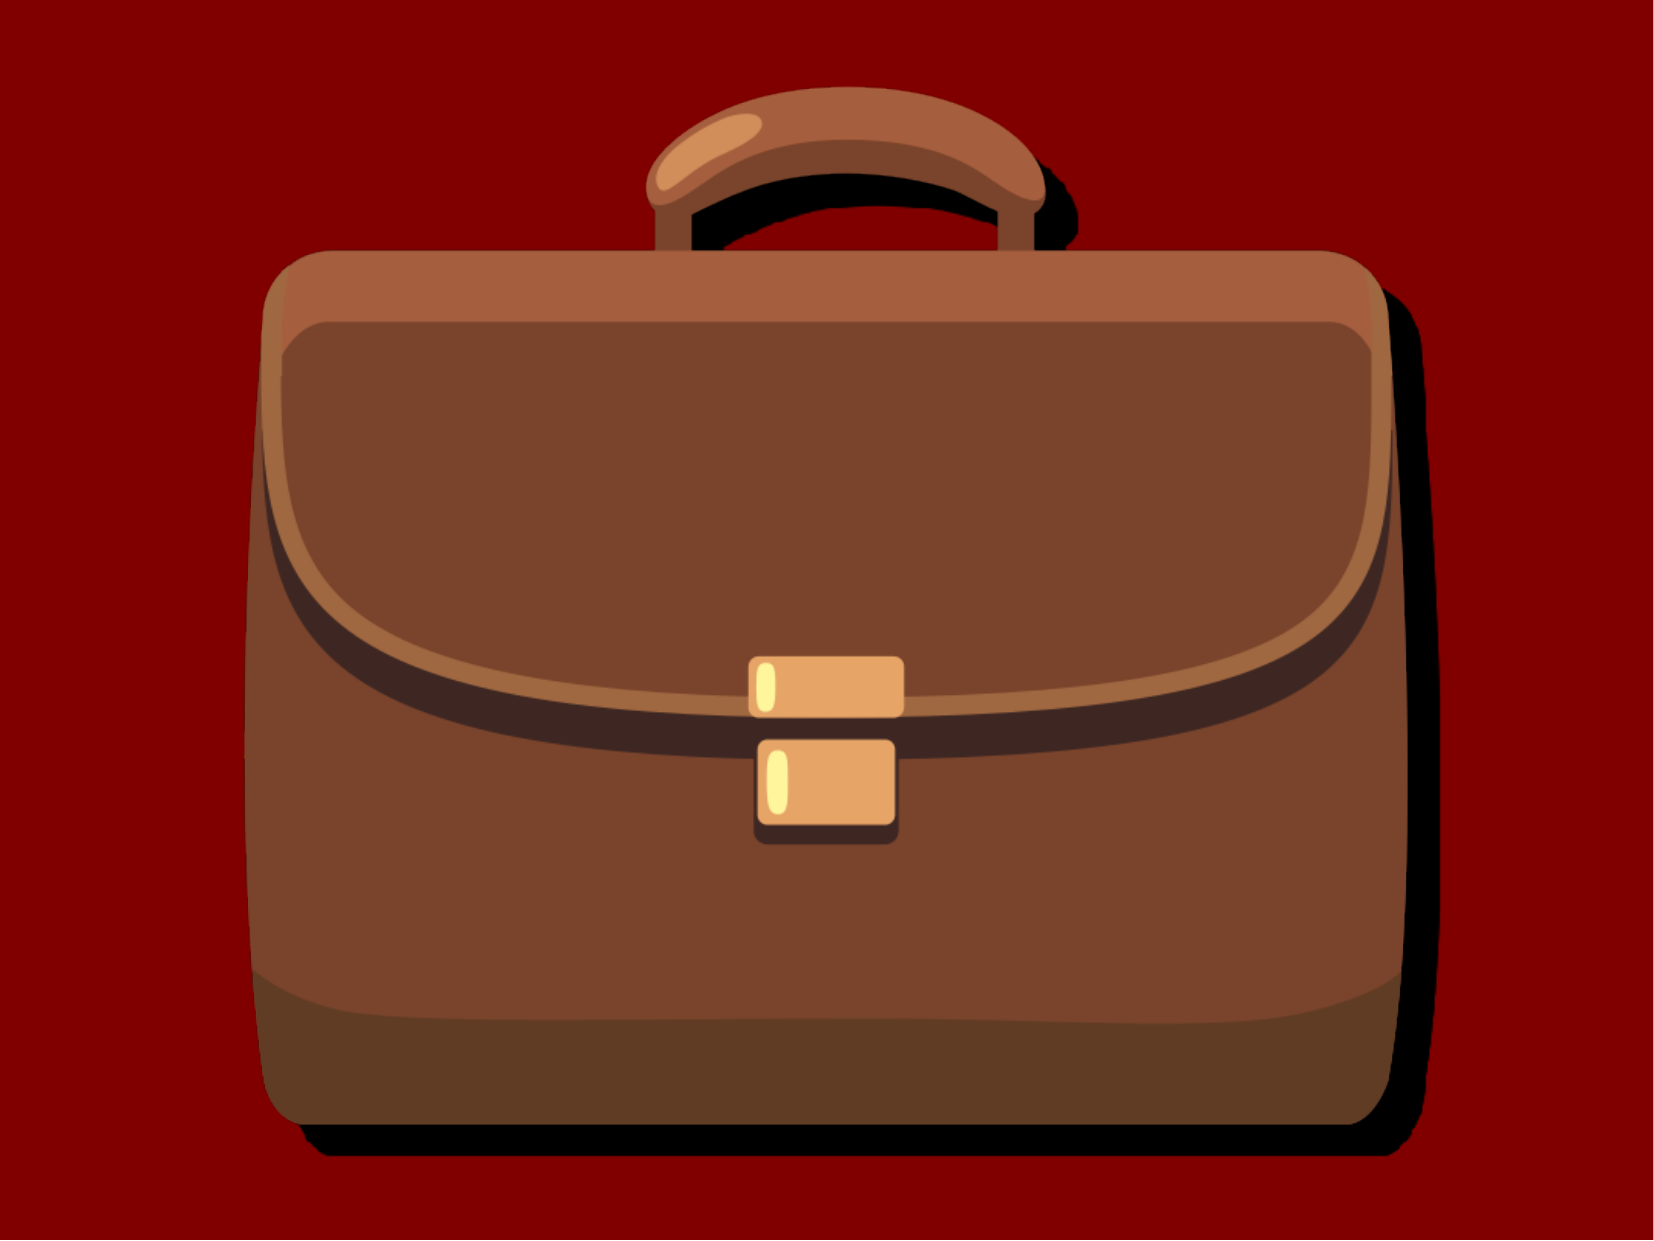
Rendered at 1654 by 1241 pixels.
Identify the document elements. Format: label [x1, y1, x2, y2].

picture [206, 0, 1447, 1164]
